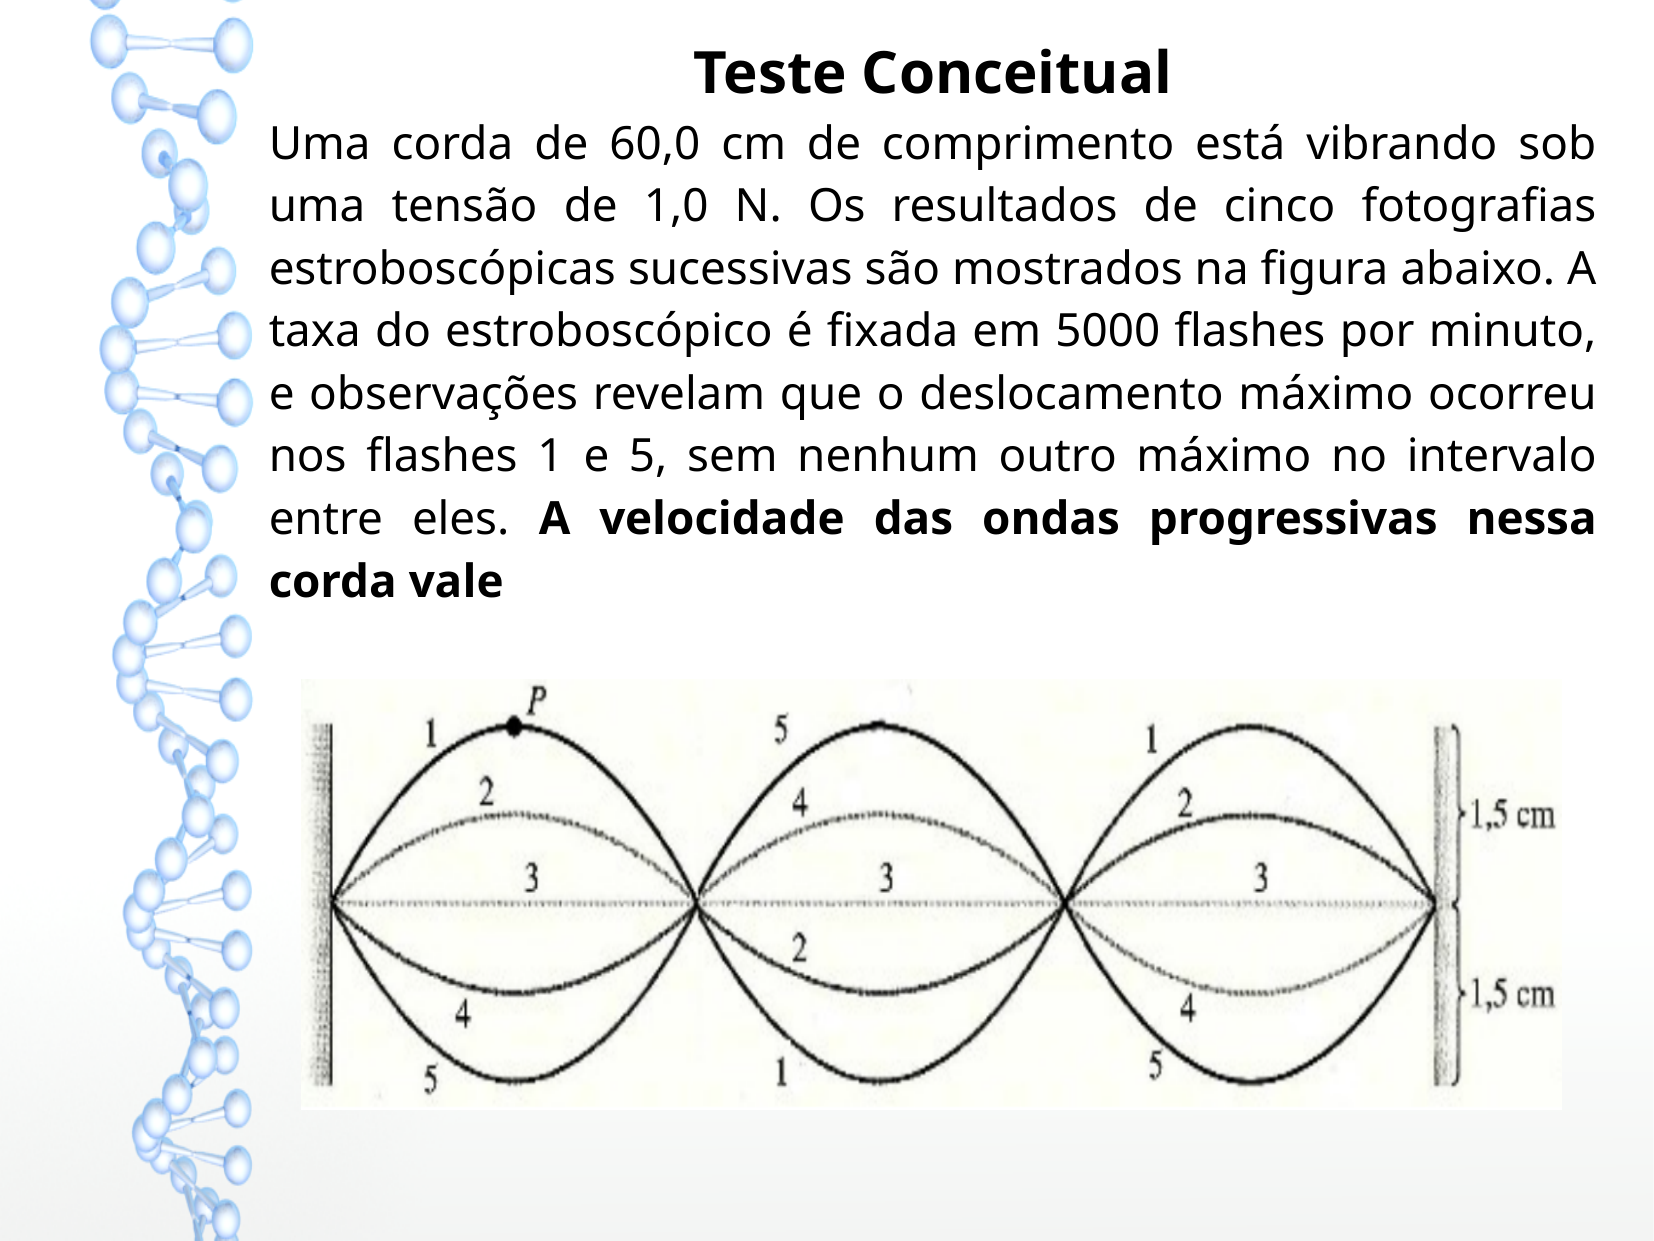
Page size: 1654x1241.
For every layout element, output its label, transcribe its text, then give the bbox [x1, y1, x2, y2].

text_box Teste Conceitual Uma corda de 60,0 cm de comprimento está vibrando sob uma tensão de 1,0 N. Os resultados de cinco fotografias estroboscópicas sucessivas são mostrados na figura abaixo. A taxa do estroboscópico é fixada em 5000 flashes por minuto, e observações revelam que o deslocamento máximo ocorreu nos flashes 1 e 5, sem nenhum outro máximo no intervalo entre eles. A velocidade das ondas progressivas nessa corda vale A) 700cm/s B) 235 C) 500cm/s D) 333cm/s [253, 23, 1613, 1117]
picture [0, 0, 1654, 1241]
